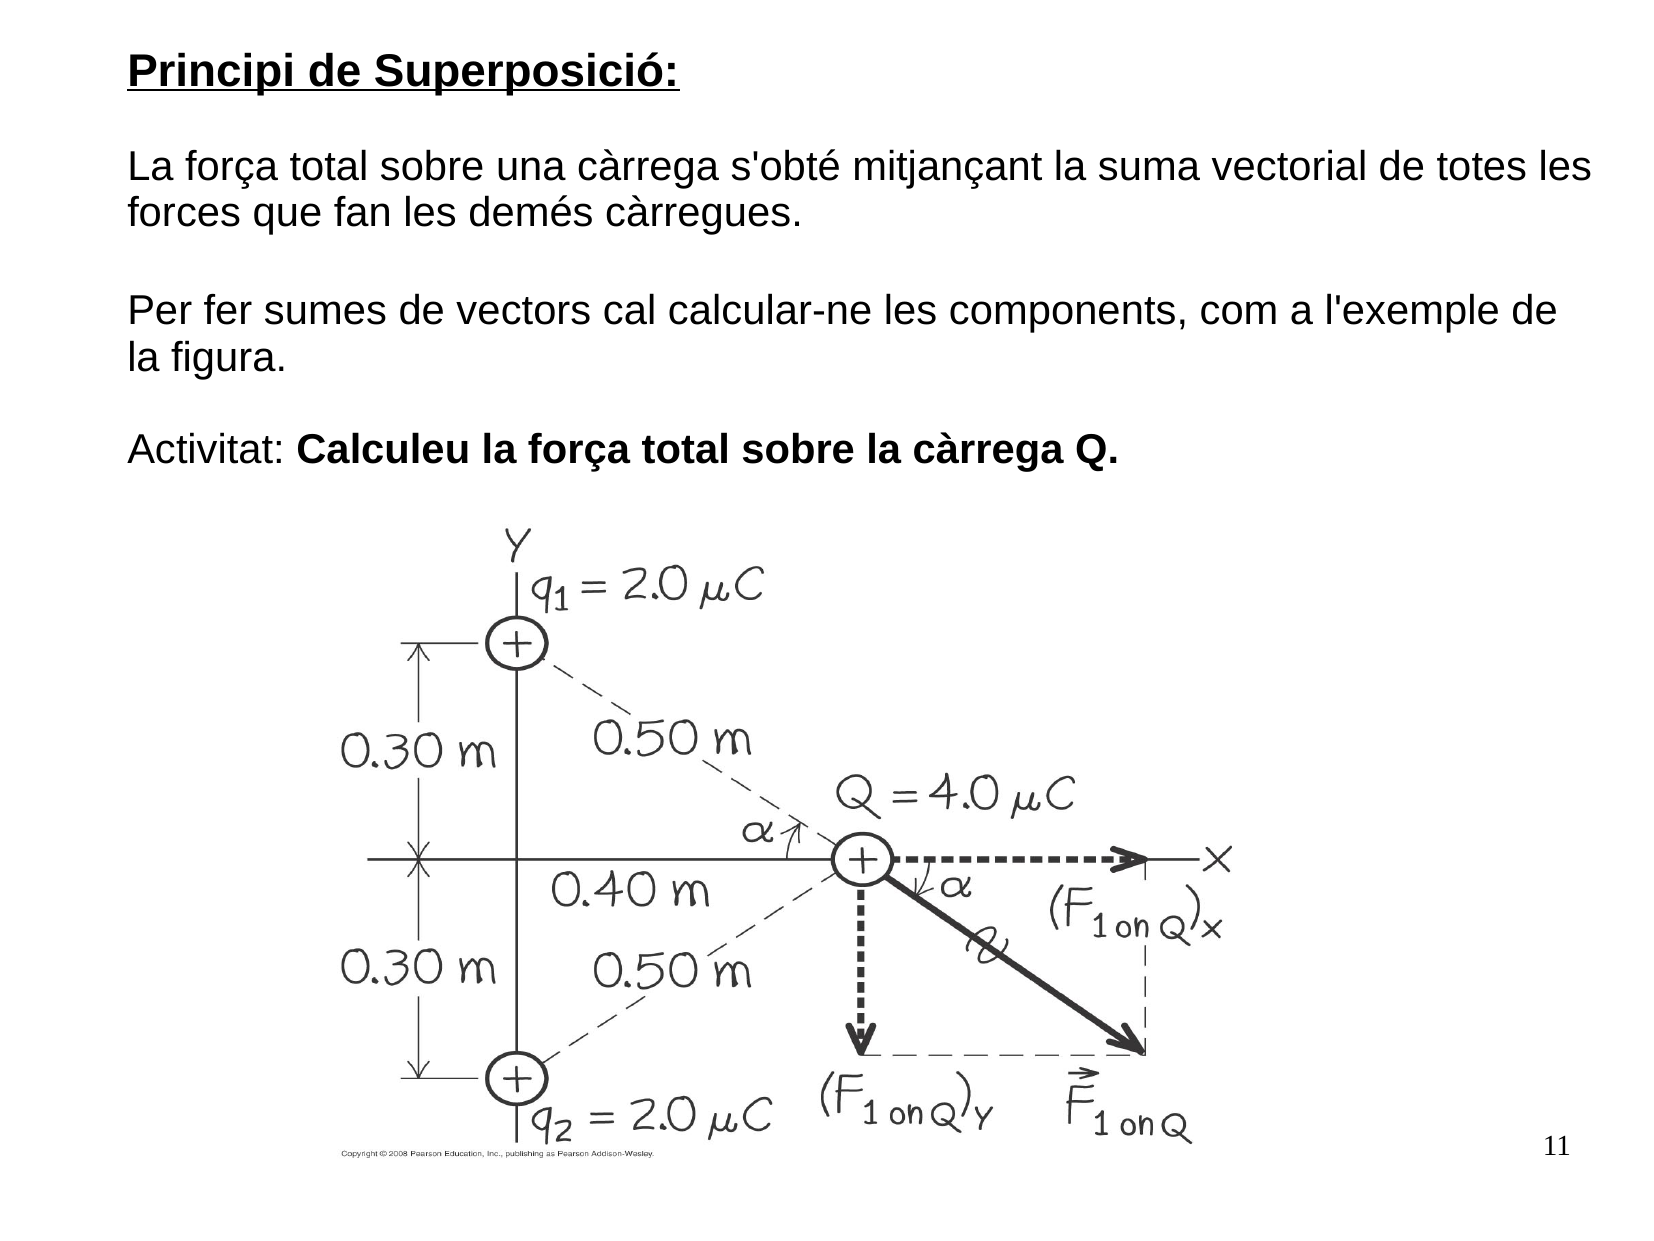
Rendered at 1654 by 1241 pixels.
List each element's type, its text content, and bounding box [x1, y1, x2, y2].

text_box Principi de Superposició: La força total sobre una càrrega s'obté mitjançant la suma vectorial de totes les forces que fan les demés càrregues. Per fer sumes de vectors cal calcular-ne les components, com a l'exemple de la figura. Activitat: Calculeu la força total sobre la càrrega Q. [112, 37, 1613, 481]
picture [337, 524, 1238, 1163]
